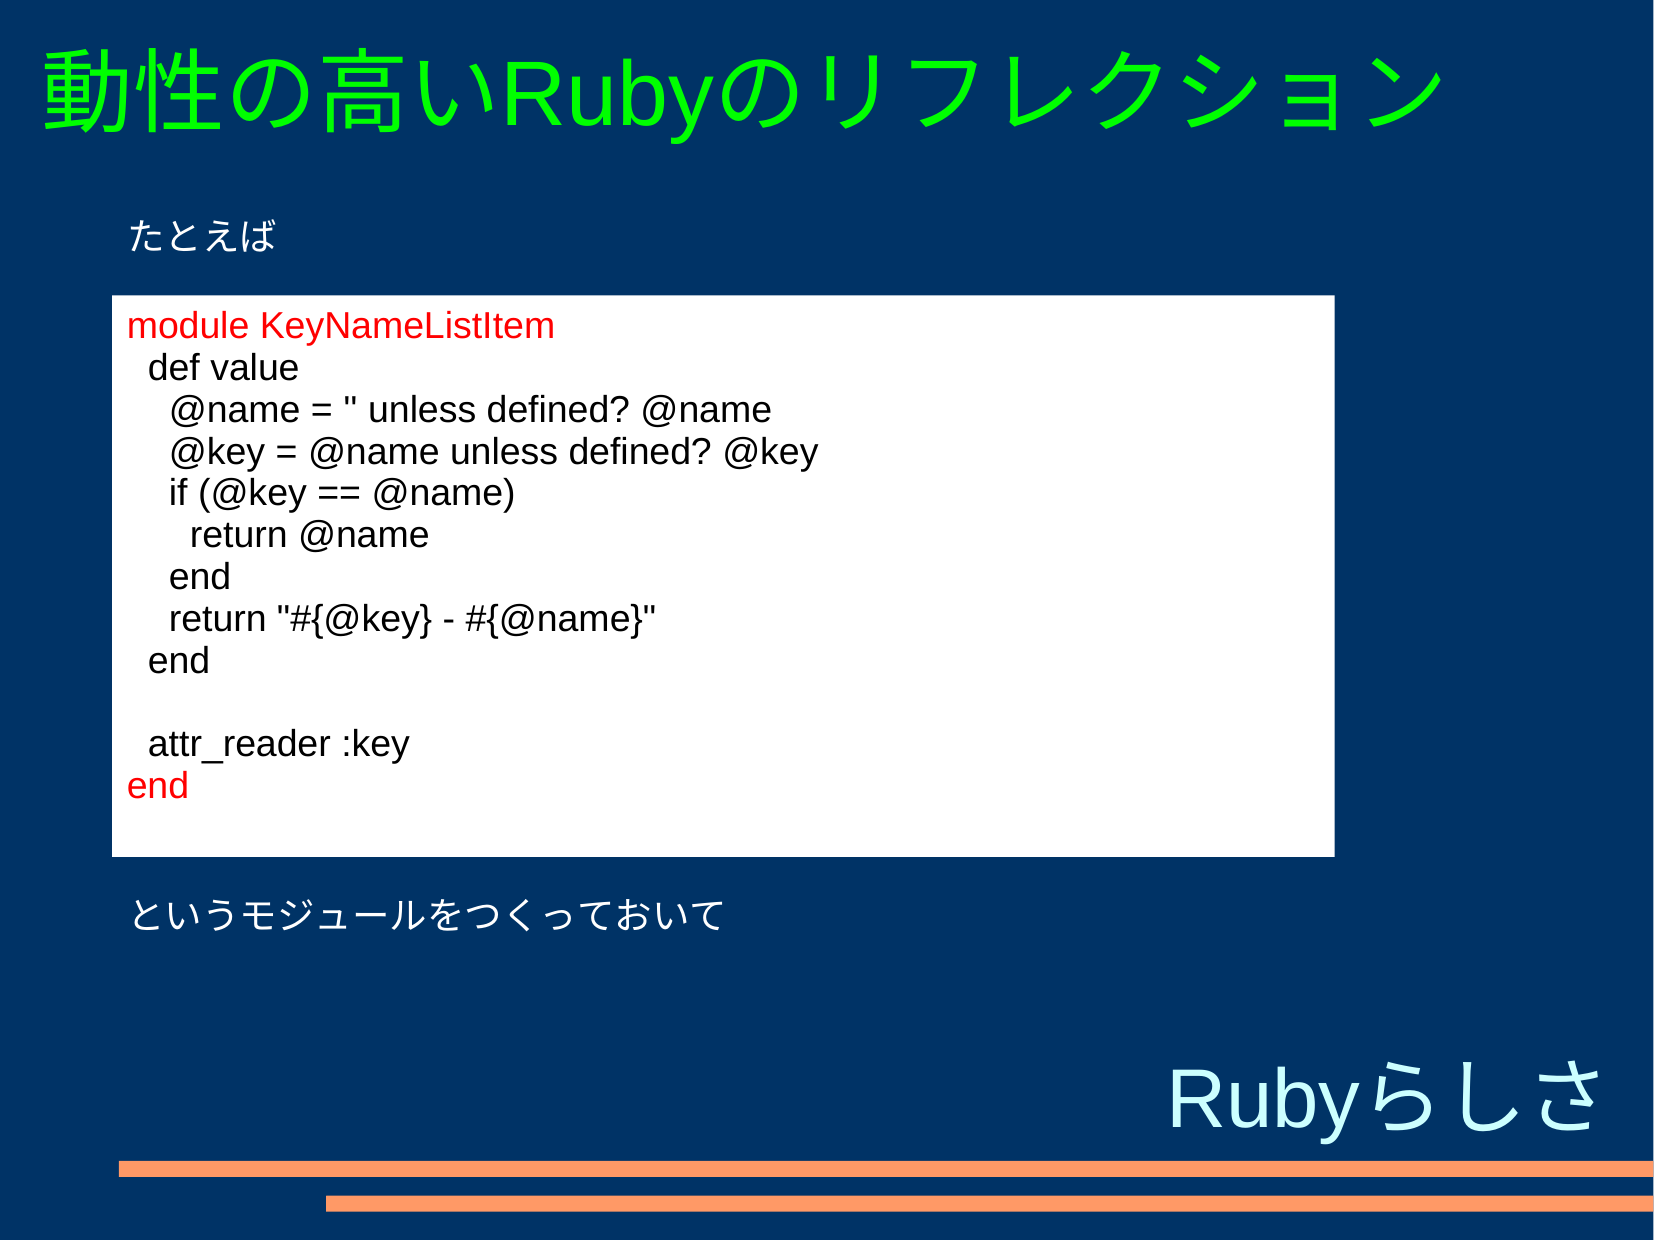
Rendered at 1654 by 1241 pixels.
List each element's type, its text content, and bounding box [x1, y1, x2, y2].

text_box module KeyNameListItem def value @name = '' unless defined? @name @key = @name unless defined? @key if (@key == @name) return @name end return "#{@key} - #{@name}" end attr_reader :key end [112, 295, 1335, 857]
text_box というモジュールをつくっておいて [112, 885, 1622, 944]
text_box 動性の高いRubyのリフレクション [27, 30, 1654, 148]
text_box Rubyらしさ [1151, 1040, 1647, 1148]
text_box たとえば [112, 206, 1622, 264]
